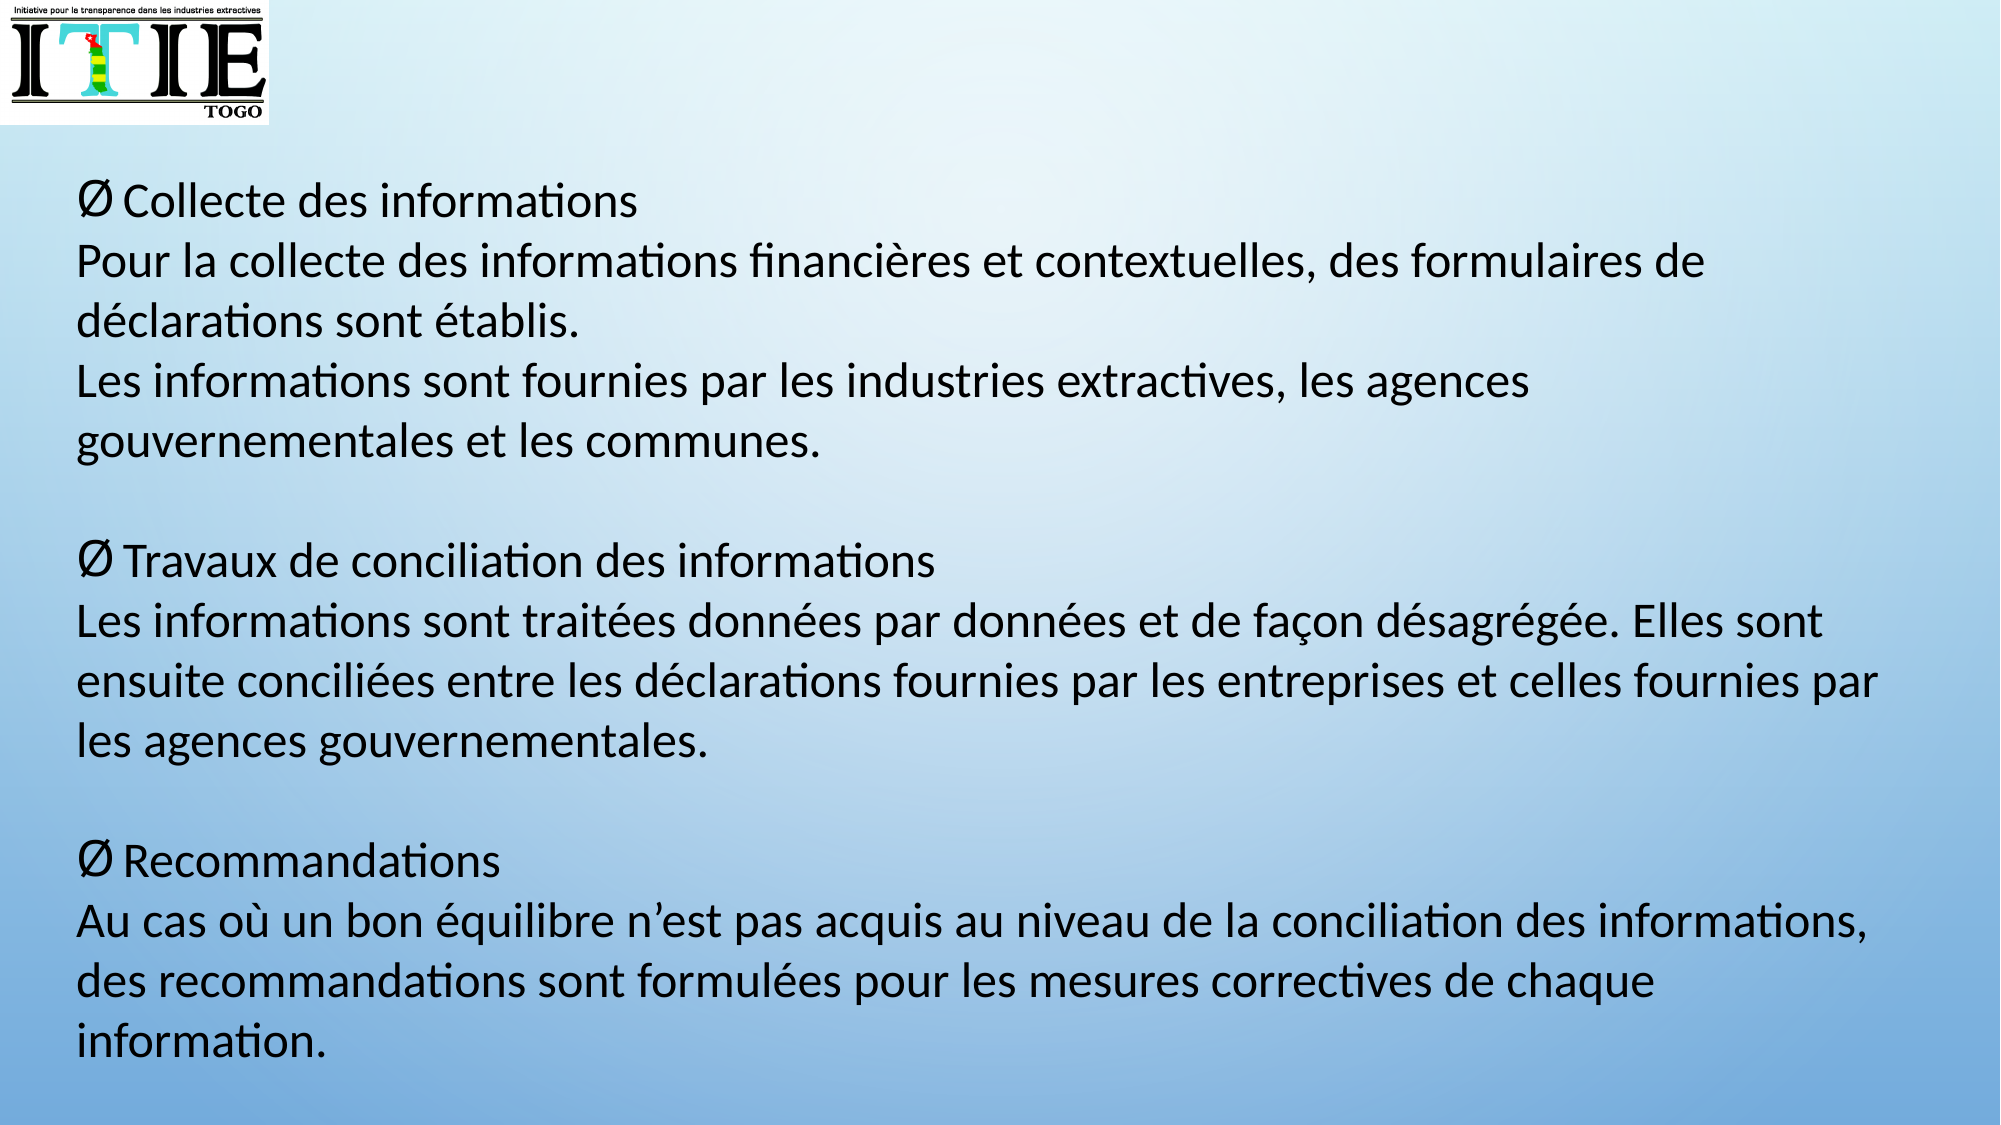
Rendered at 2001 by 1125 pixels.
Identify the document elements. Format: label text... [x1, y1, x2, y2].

text_box Collecte des informations Pour la collecte des informations financières et contextuelles, des formulaires de déclarations sont établis. Les informations sont fournies par les industries extractives, les agences gouvernementales et les communes. Travaux de conciliation des informations Les informations sont traitées données par données et de façon désagrégée. Elles sont ensuite conciliées entre les déclarations fournies par les entreprises et celles fournies par les agences gouvernementales. Recommandations Au cas où un bon équilibre n’est pas acquis au niveau de la conciliation des informations, des recommandations sont formulées pour les mesures correctives de chaque information. [60, 159, 1900, 1084]
picture [0, 0, 269, 126]
